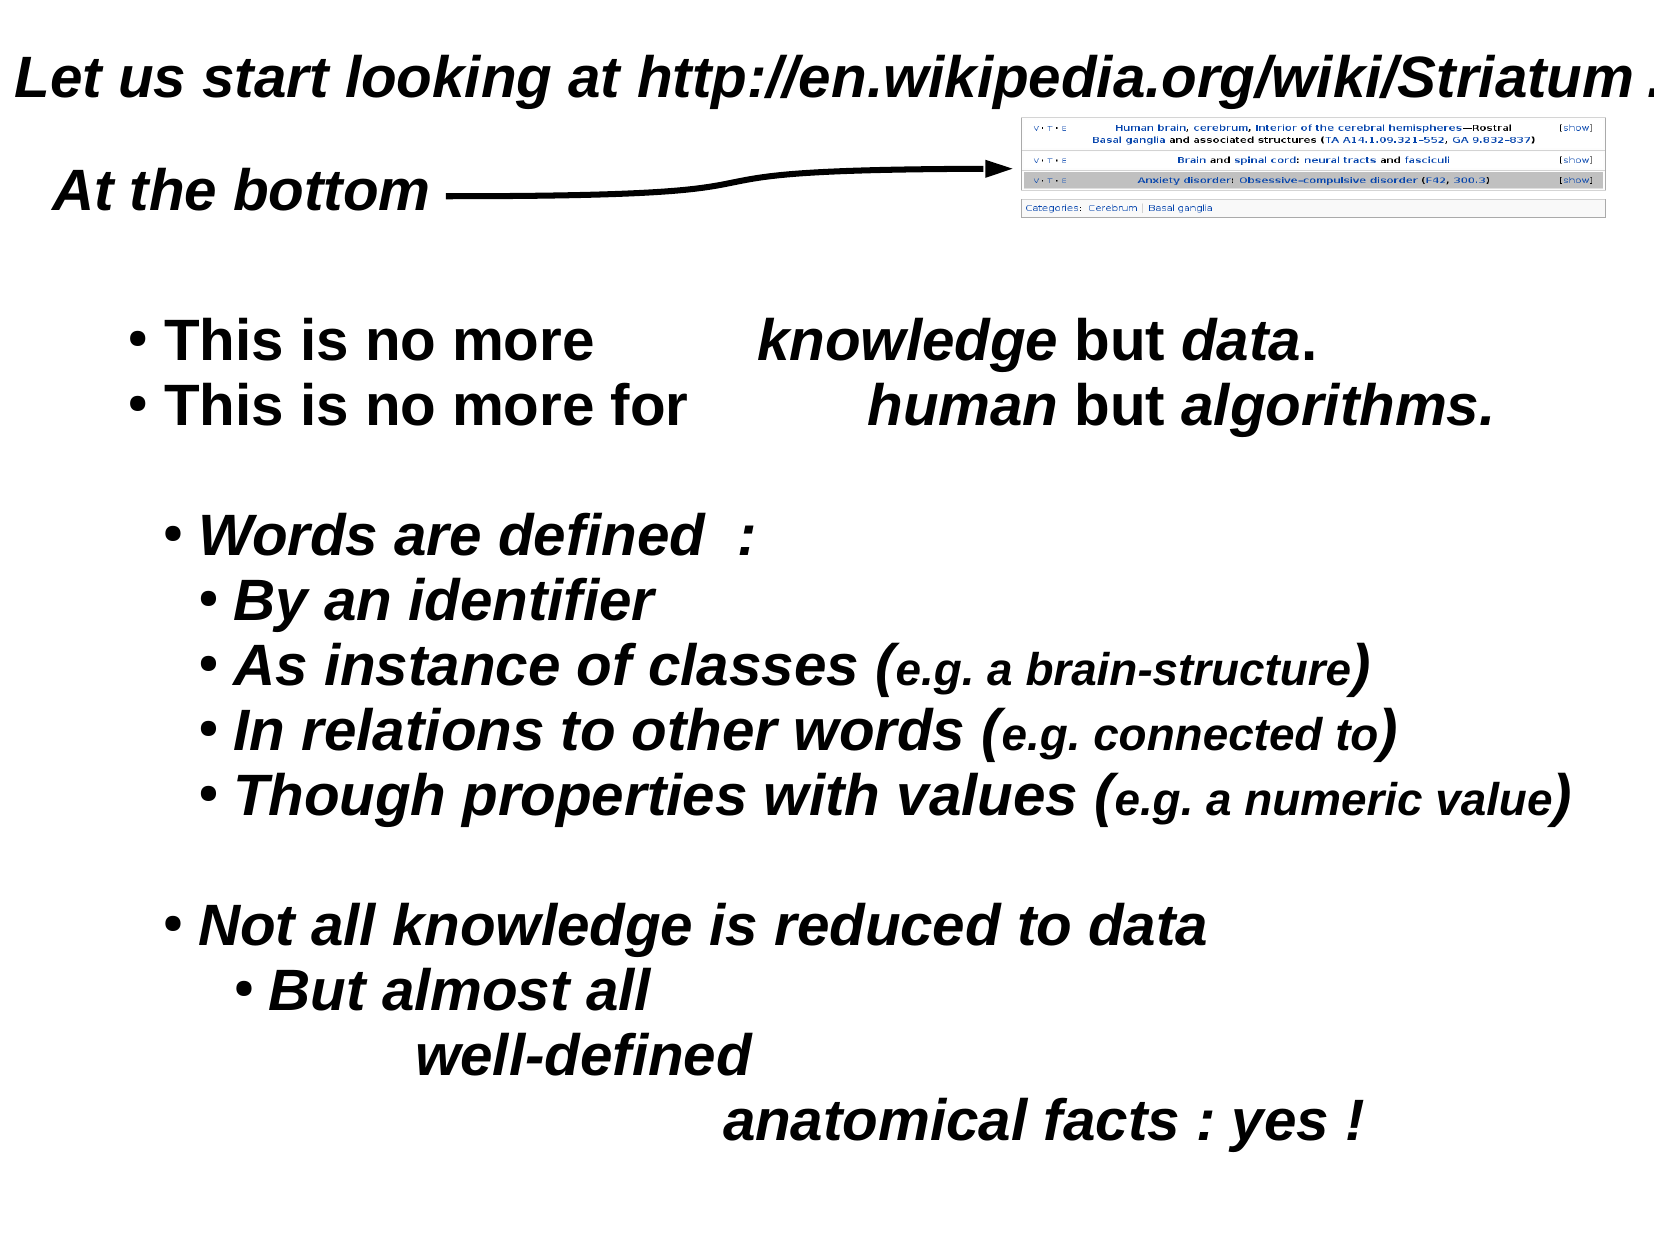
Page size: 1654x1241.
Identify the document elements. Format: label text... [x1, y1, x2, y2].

picture [1012, 112, 1612, 226]
text_box At the bottom [37, 150, 446, 243]
text_box This is no more knowledge but data. This is no more for human but algorithms. Words are defined : By an identifier As instance of classes (e.g. a brain-structure) In relations to other words (e.g. connected to) Though properties with values (e.g. a numeric value) Not all knowledge is reduced to data But almost all well-defined anatomical facts : yes ! [112, 300, 1588, 1161]
text_box Let us start looking at http://en.wikipedia.org/wiki/Striatum . [0, 37, 1654, 118]
